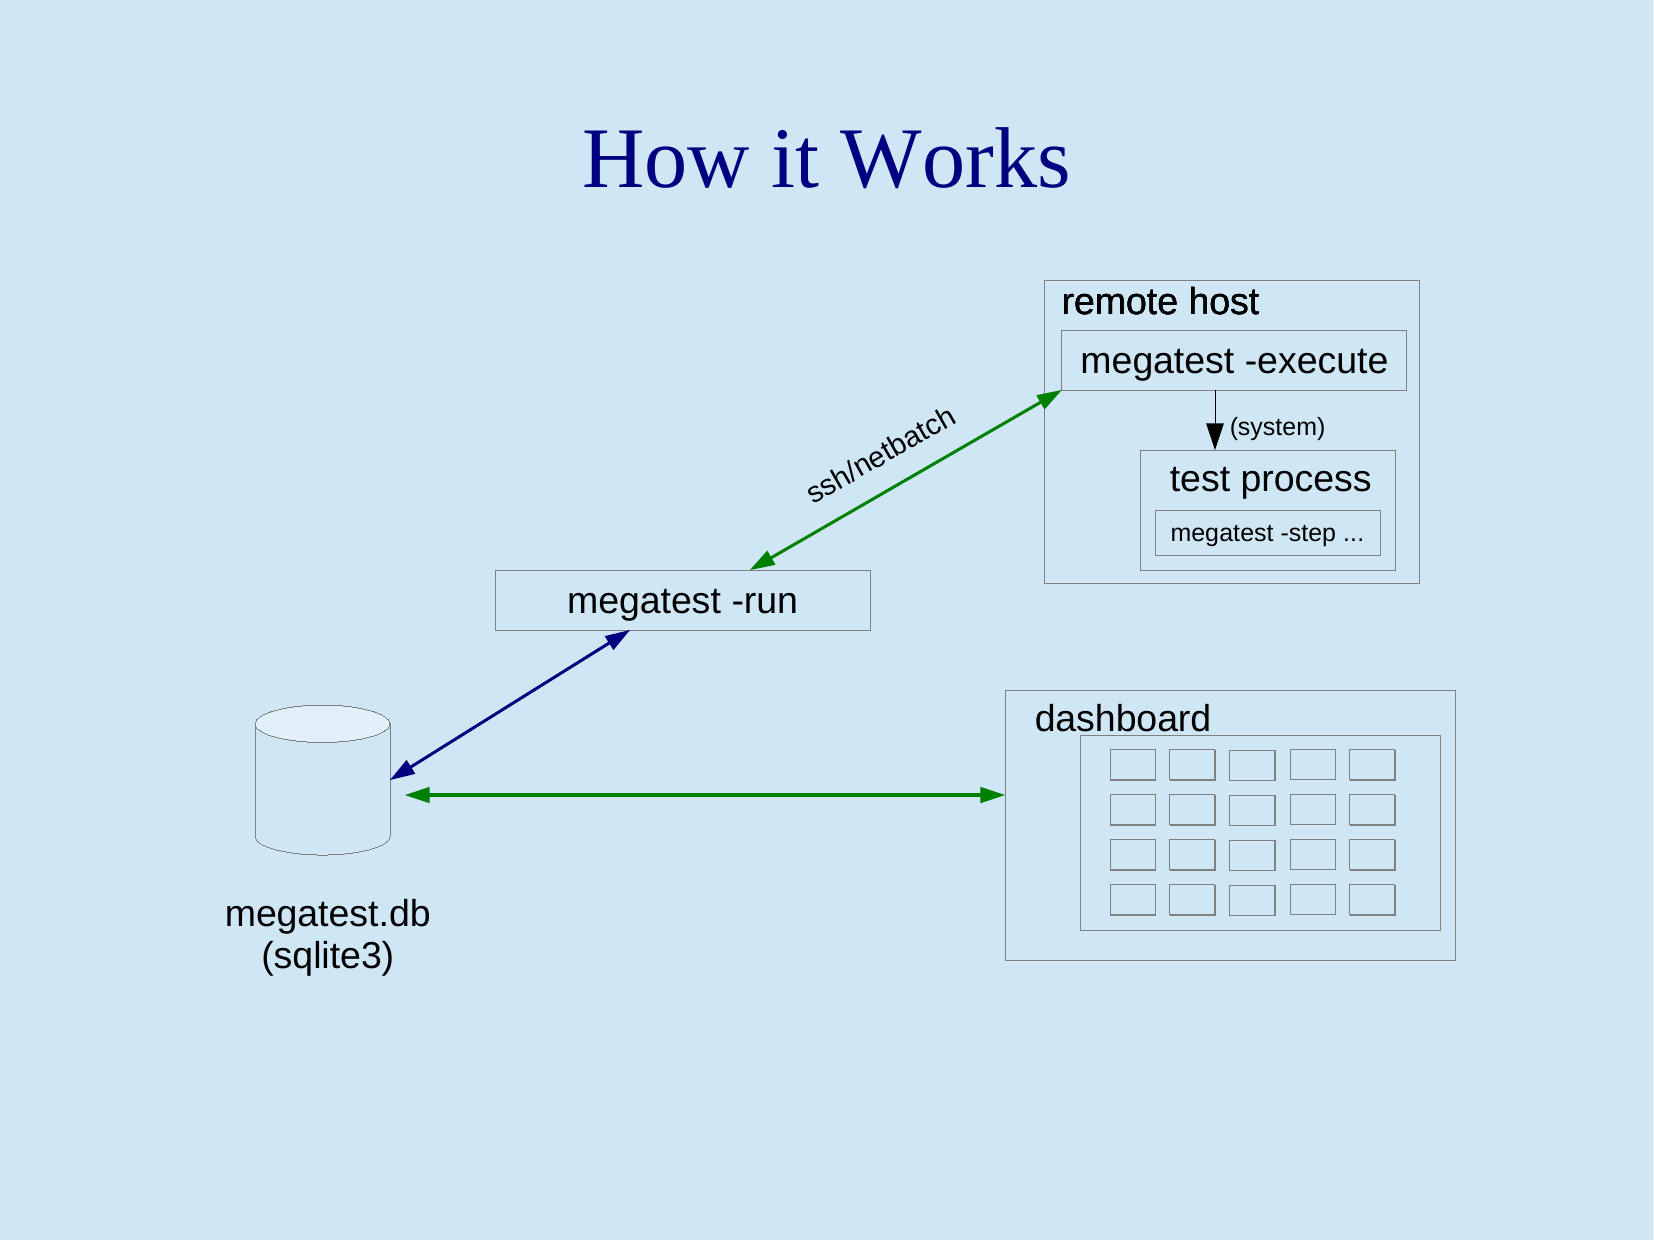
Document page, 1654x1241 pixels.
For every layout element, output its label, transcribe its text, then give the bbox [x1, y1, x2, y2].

text_box megatest -execute [1332, 330, 1407, 391]
text_box megatest -run [495, 570, 871, 631]
text_box ssh/netbatch [783, 368, 1007, 524]
title How it Works [82, 55, 1571, 263]
text_box dashboard [1020, 690, 1306, 1047]
text_box [1306, 690, 1456, 961]
text_box test process [1155, 450, 1441, 807]
text_box [1005, 690, 1020, 961]
text_box megatest -step ... [1332, 510, 1381, 556]
text_box [255, 724, 391, 856]
text_box megatest.db (sqlite3) [210, 885, 446, 984]
text_box remote host [1046, 273, 1332, 631]
text_box (system) [1215, 405, 1441, 448]
text_box [1332, 280, 1420, 405]
